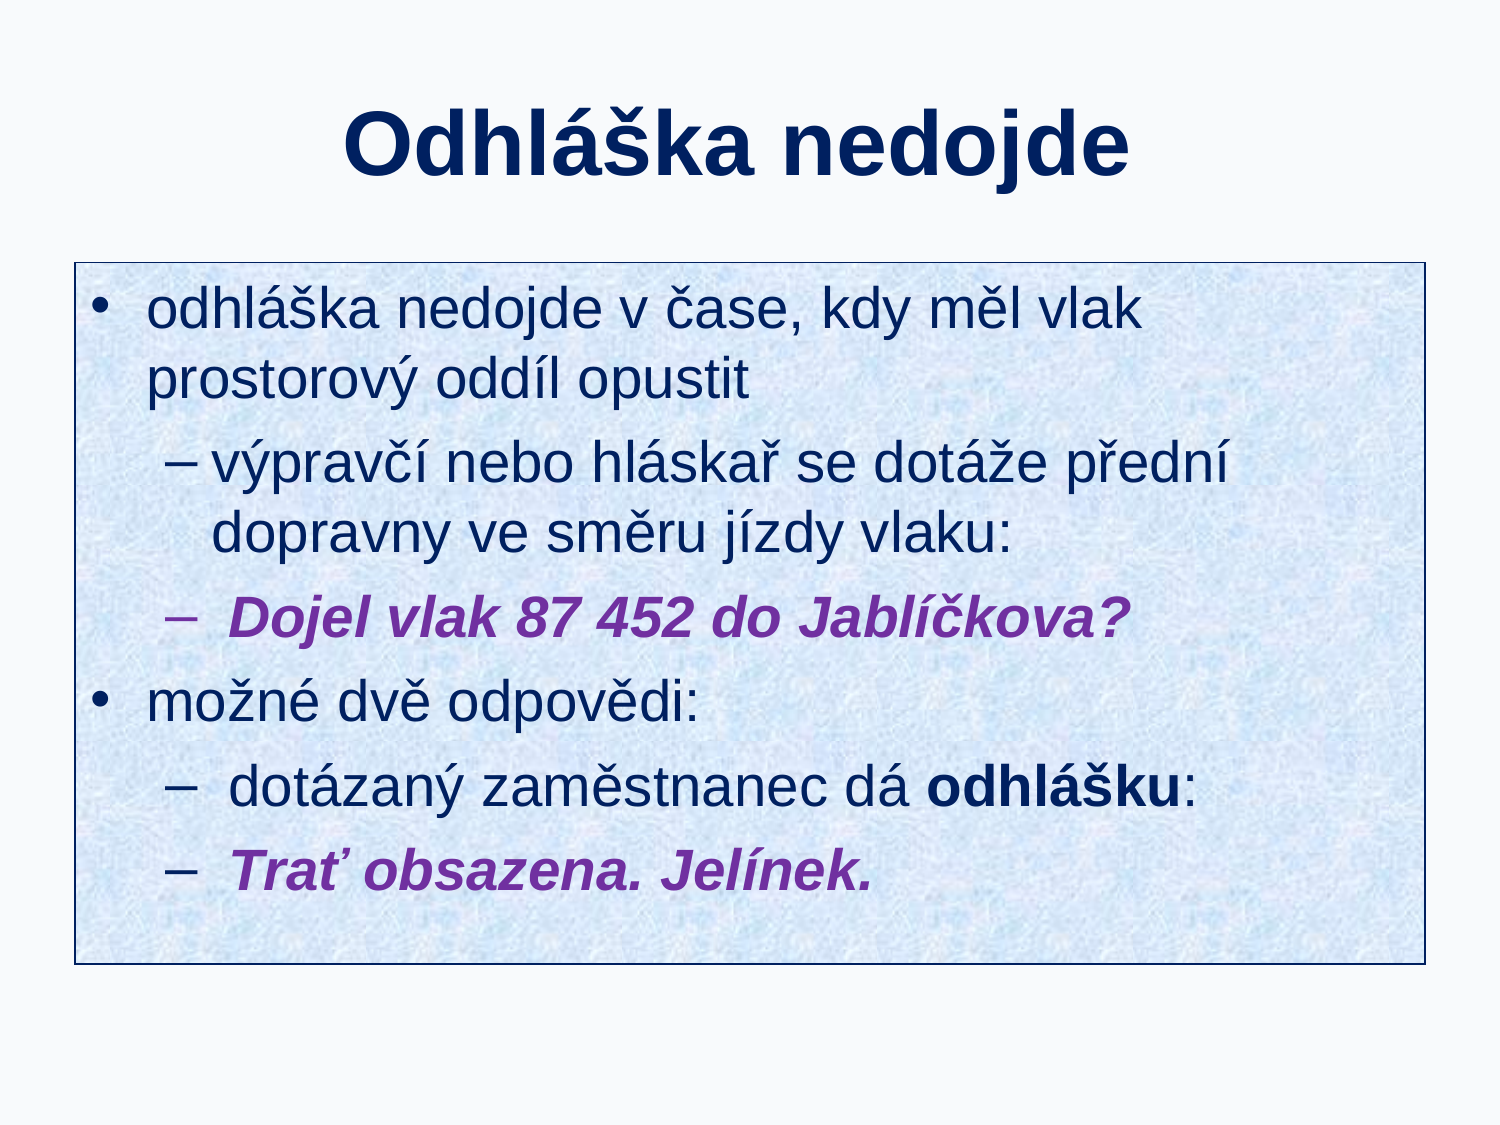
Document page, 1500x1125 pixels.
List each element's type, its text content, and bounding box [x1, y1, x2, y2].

title Odhláška nedojde [75, 45, 1426, 233]
list odhláška nedojde v čase, kdy měl vlak prostorový oddíl opustit výpravčí nebo hláskař se dotáže přední dopravny ve směru jízdy vlaku: Dojel vlak 87 452 do Jablíčkova? možné dvě odpovědi: dotázaný zaměstnanec dá odhlášku: Trať obsazena. Jelínek. [75, 262, 1426, 965]
